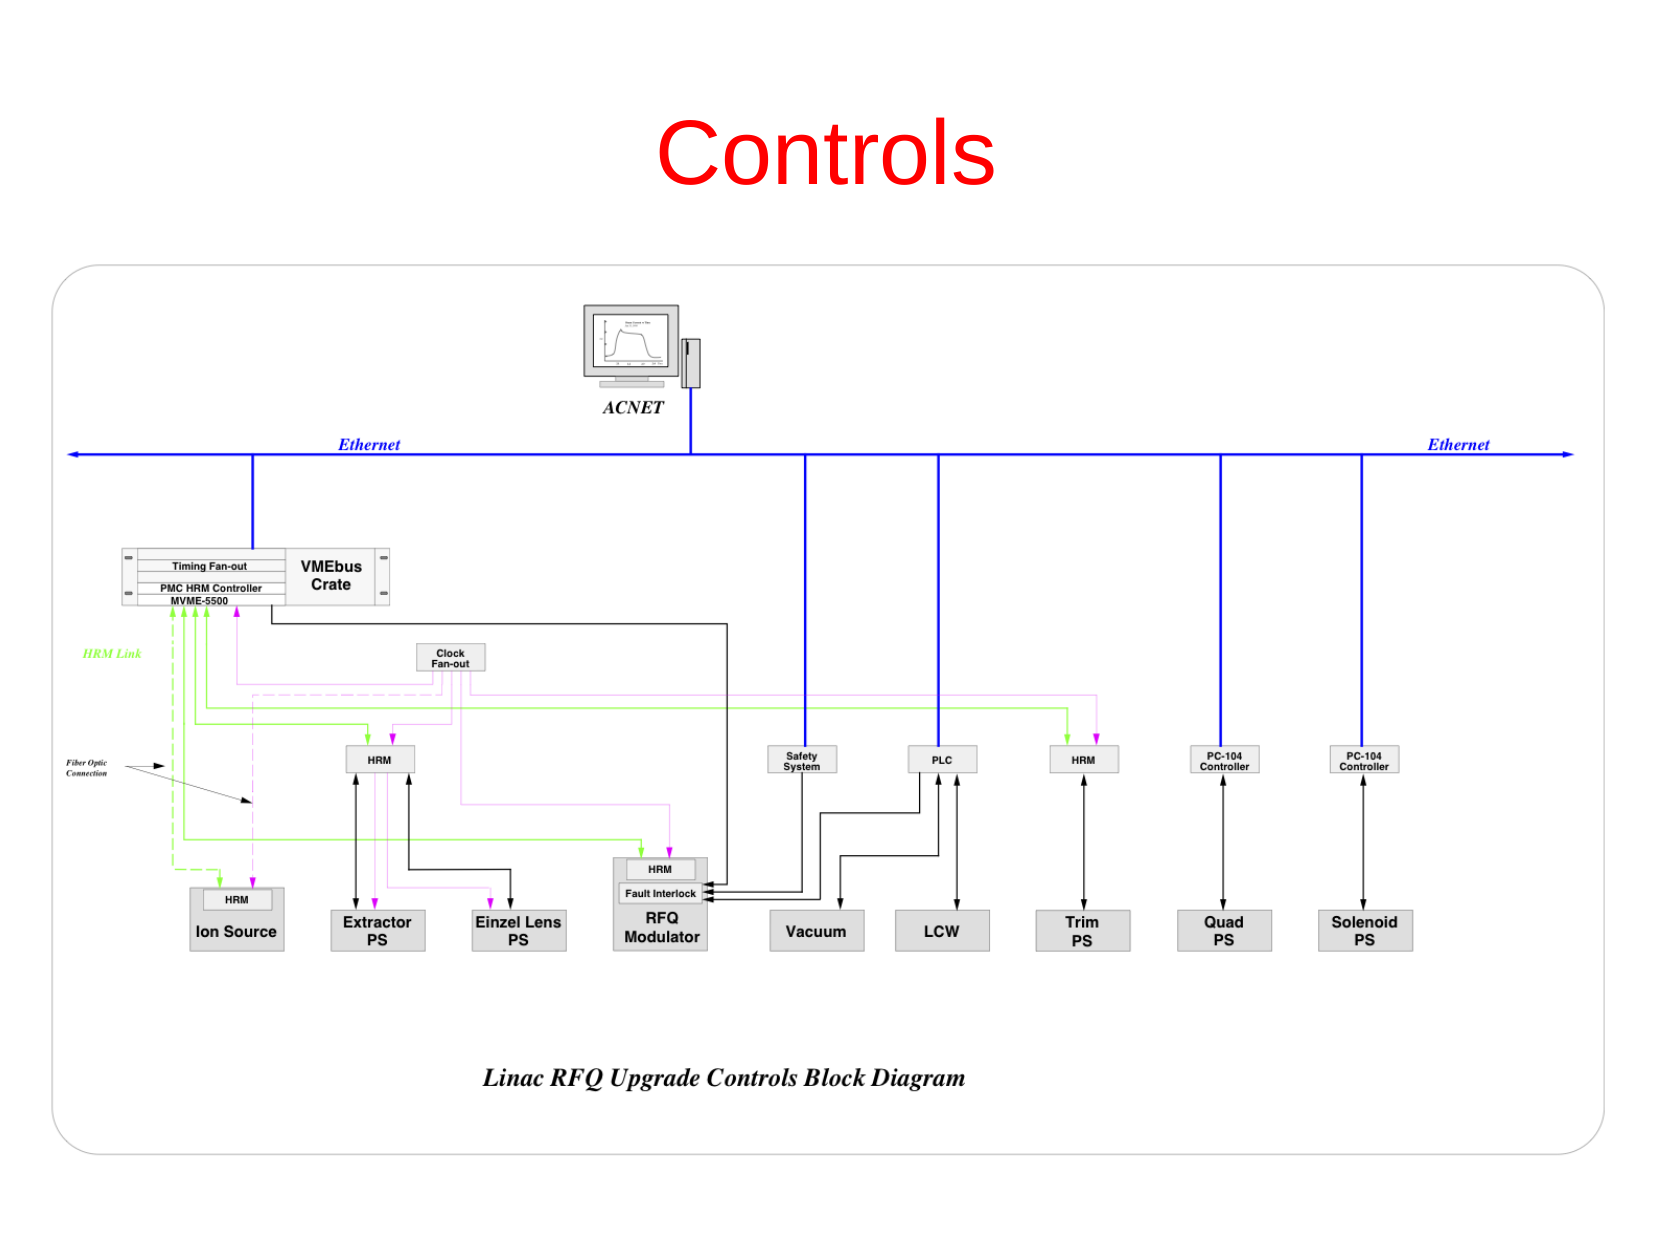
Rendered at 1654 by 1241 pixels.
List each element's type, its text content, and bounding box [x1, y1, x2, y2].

title Controls [82, 49, 1571, 212]
picture [40, 212, 1636, 1193]
